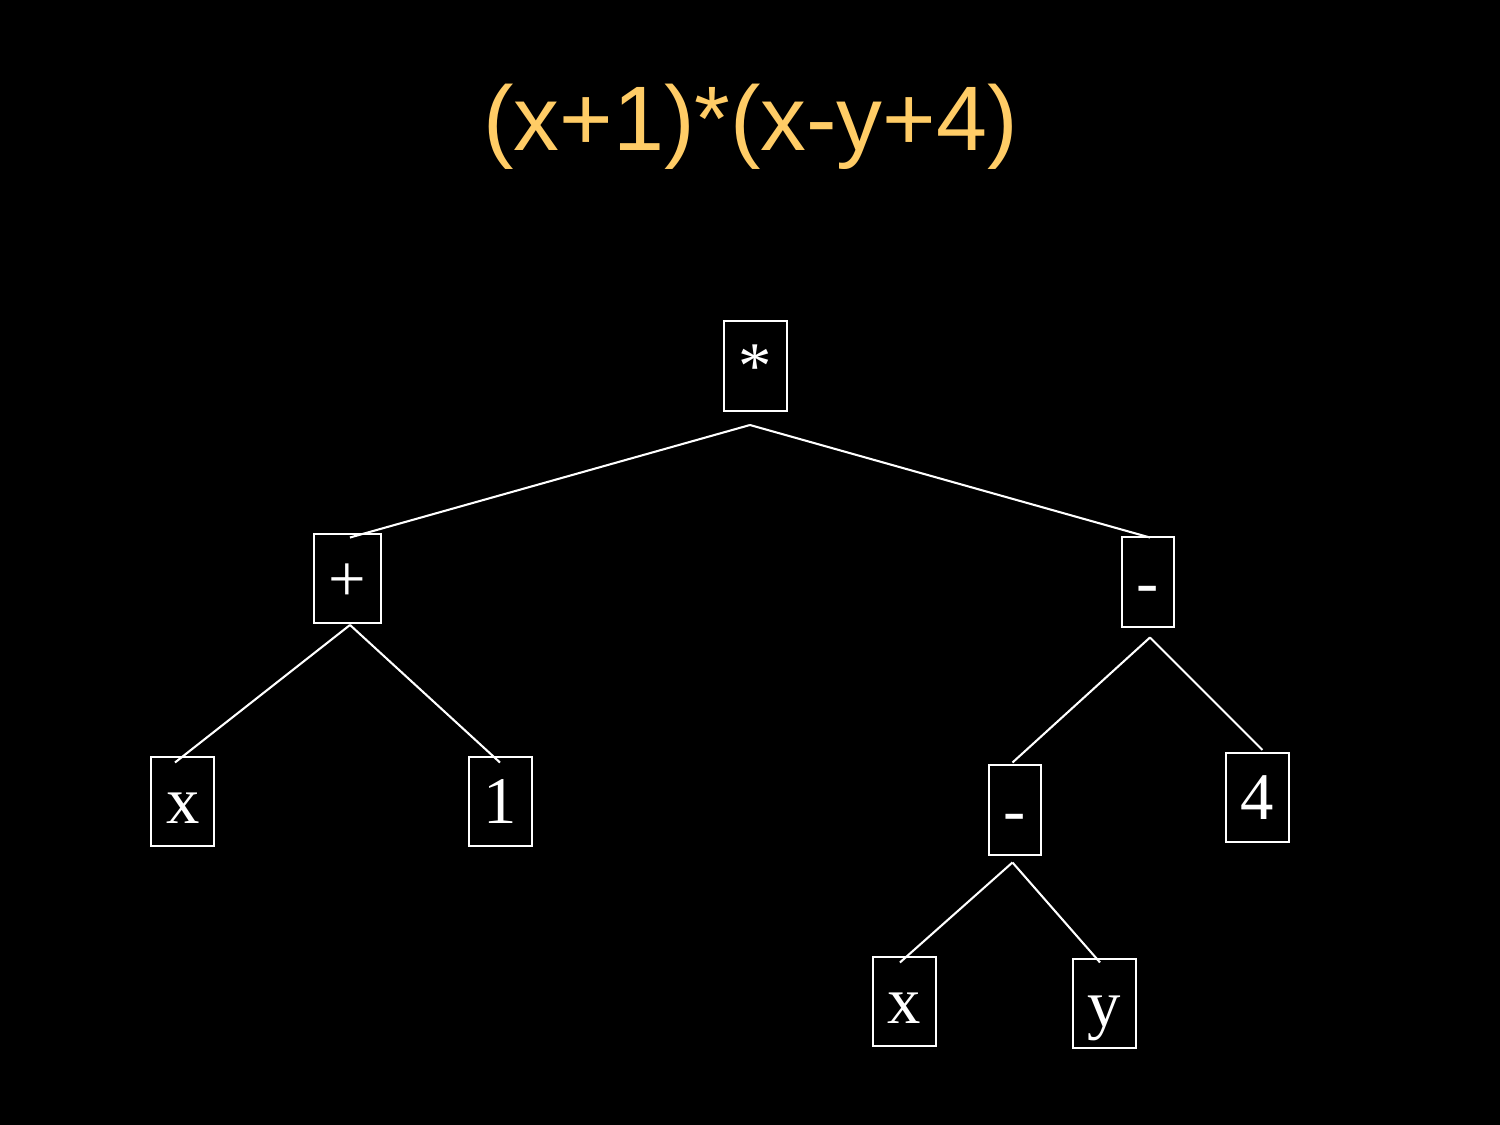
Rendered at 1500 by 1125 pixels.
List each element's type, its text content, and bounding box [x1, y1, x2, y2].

text_box 1 [468, 756, 533, 847]
text_box * [723, 321, 787, 411]
text_box x [151, 756, 215, 847]
text_box - [1121, 537, 1174, 627]
text_box 4 [1226, 752, 1290, 843]
text_box + [313, 533, 382, 624]
title (x+1)*(x-y+4) [22, 50, 1480, 188]
text_box y [1073, 958, 1137, 1049]
text_box x [873, 956, 937, 1047]
text_box - [988, 765, 1041, 855]
